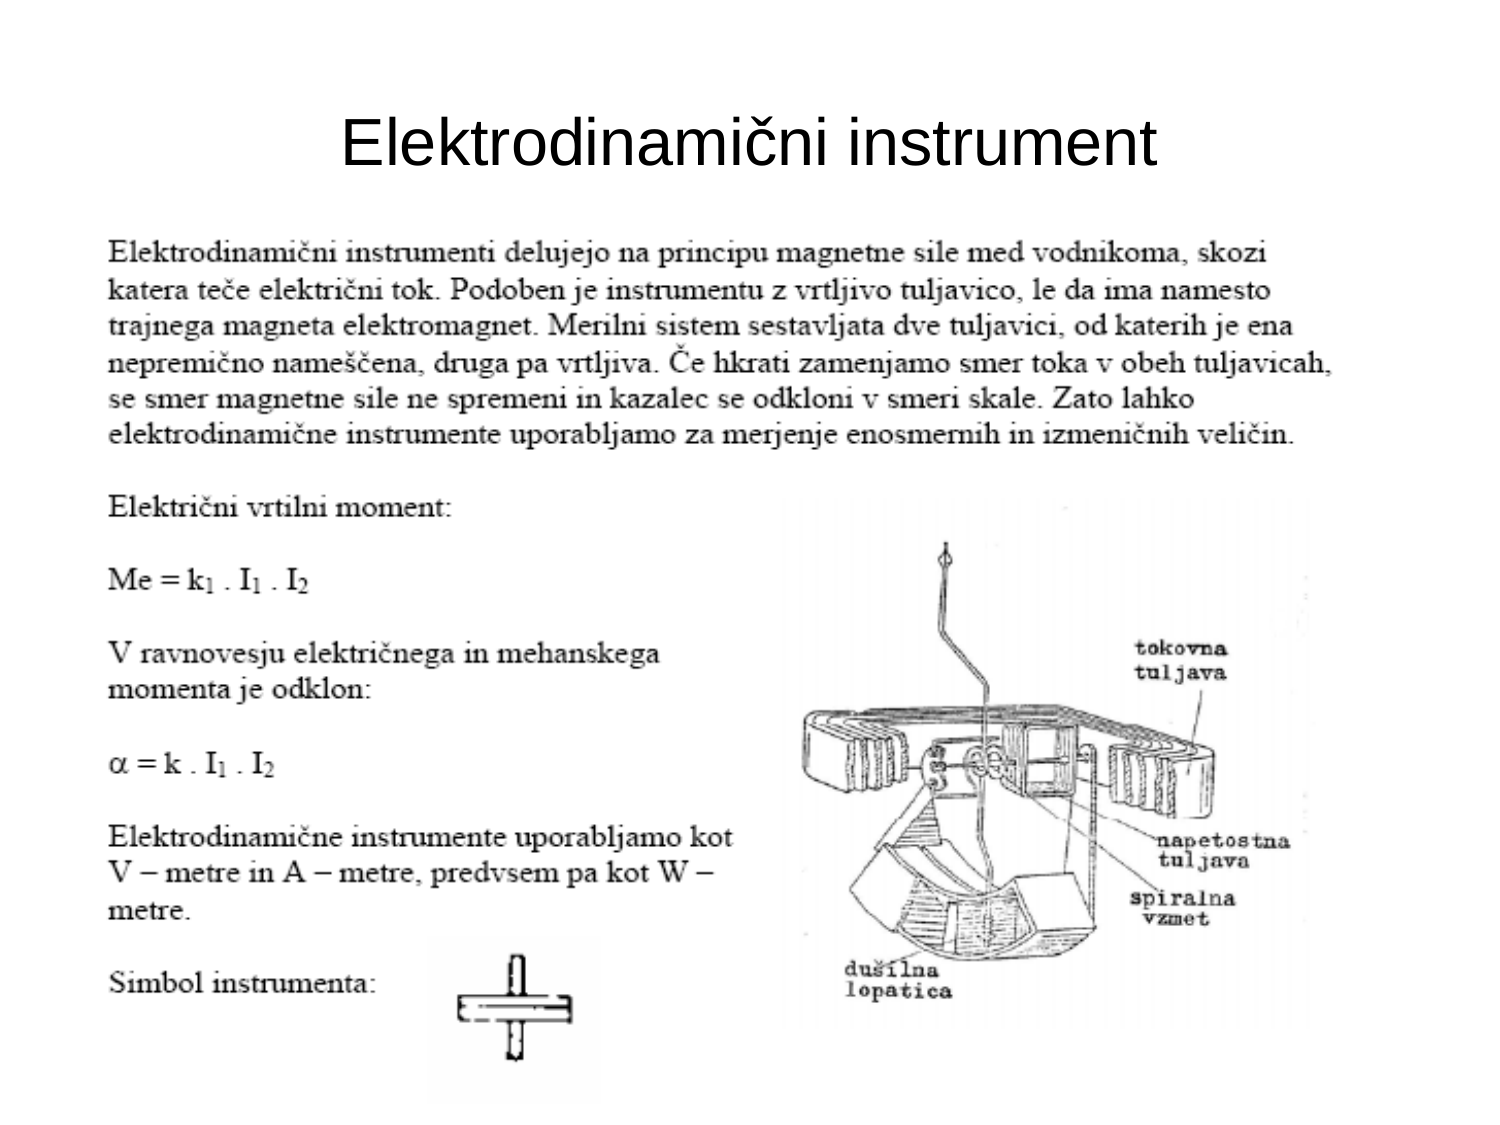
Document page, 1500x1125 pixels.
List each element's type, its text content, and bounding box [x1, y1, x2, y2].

picture [64, 184, 1377, 1125]
title Elektrodinamični instrument [75, 45, 1426, 233]
